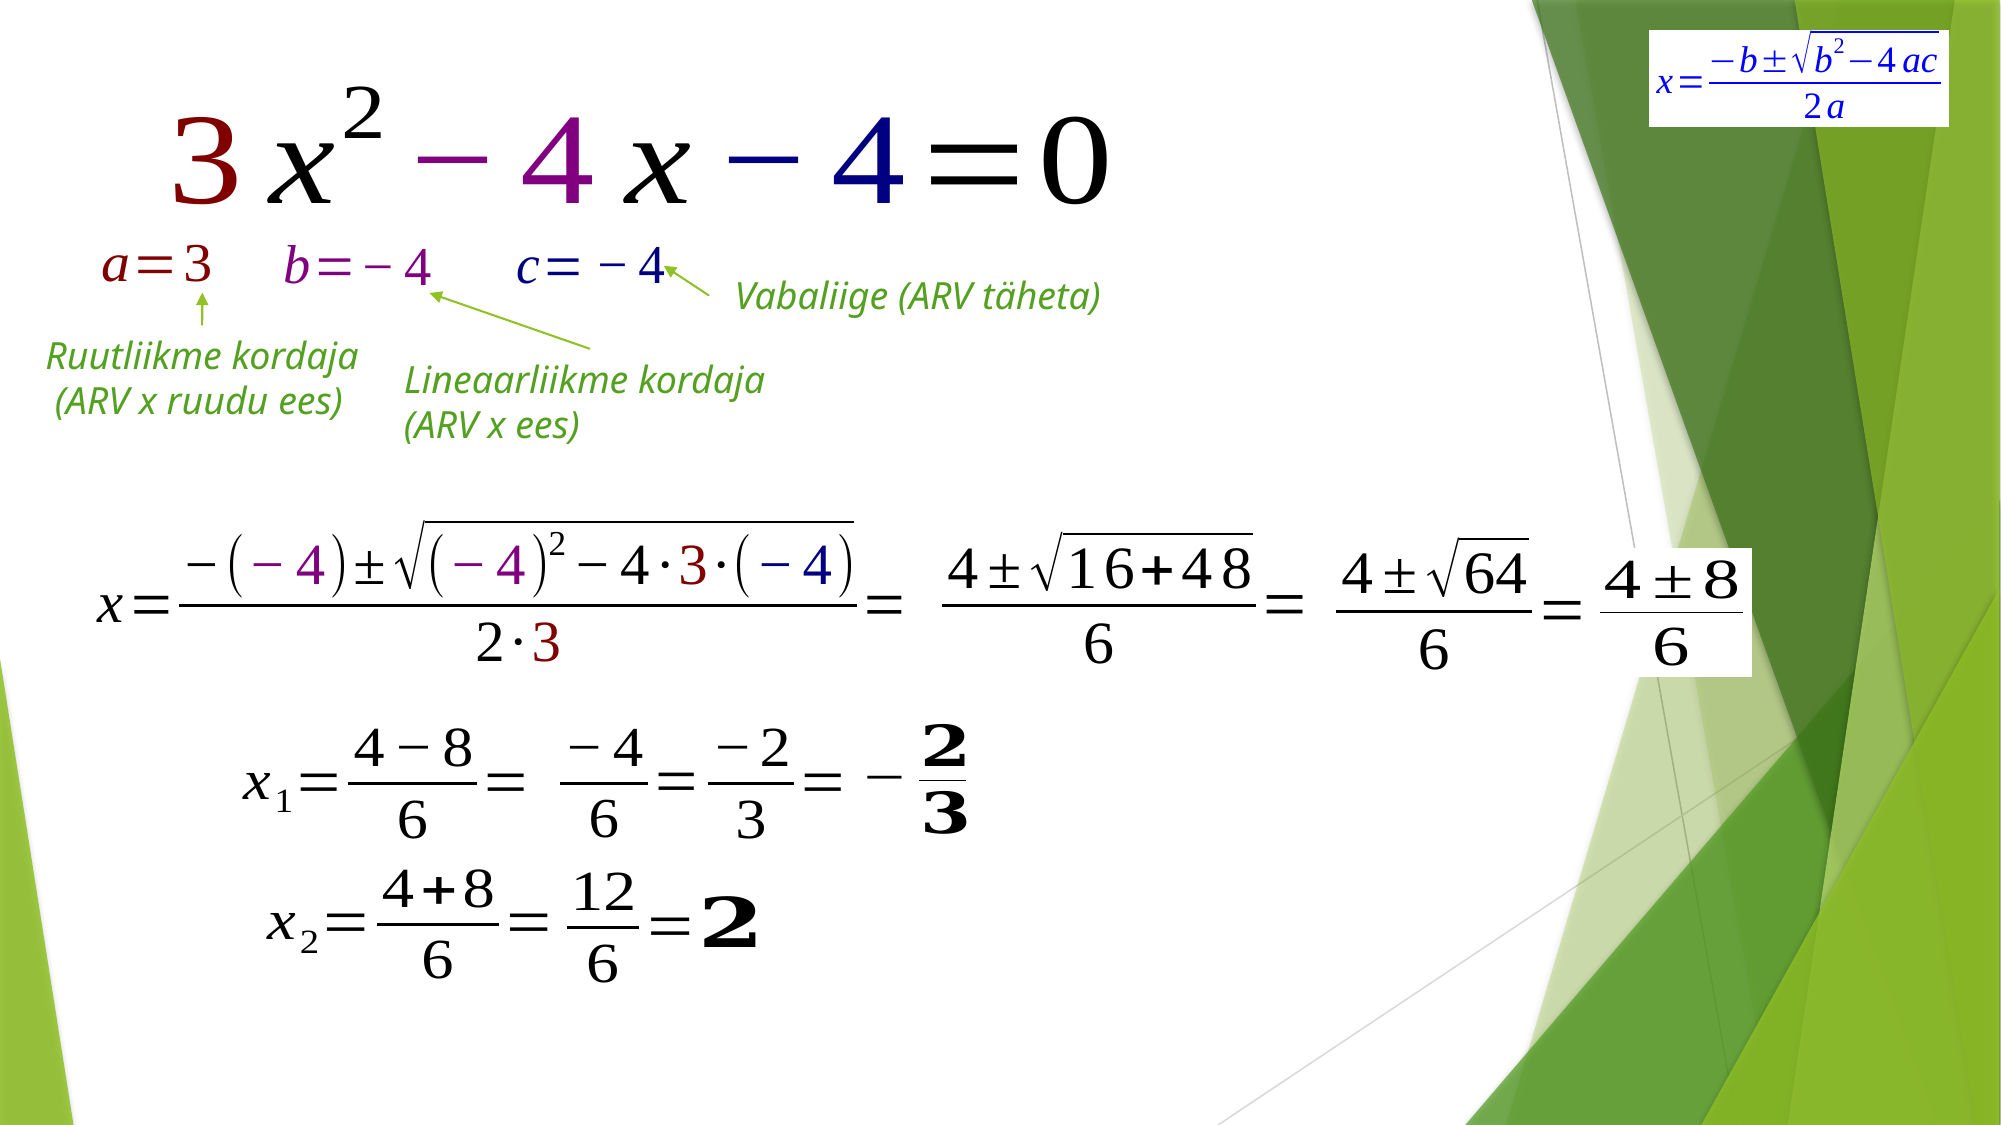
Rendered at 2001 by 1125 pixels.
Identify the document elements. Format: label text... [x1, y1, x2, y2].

chart [1648, 29, 1949, 127]
chart [88, 518, 916, 675]
chart [551, 716, 975, 851]
chart [93, 69, 1136, 294]
text_box Vabaliige (ARV täheta) [719, 264, 1117, 325]
chart [277, 234, 439, 297]
chart [509, 234, 672, 296]
chart [1326, 534, 1753, 683]
text_box Ruutliikme kordaja (ARV x ruudu ees) [30, 325, 374, 430]
chart [257, 857, 765, 994]
text_box Lineaarliikme kordaja (ARV x ees) [388, 348, 791, 454]
chart [233, 716, 539, 851]
chart [932, 529, 1318, 677]
